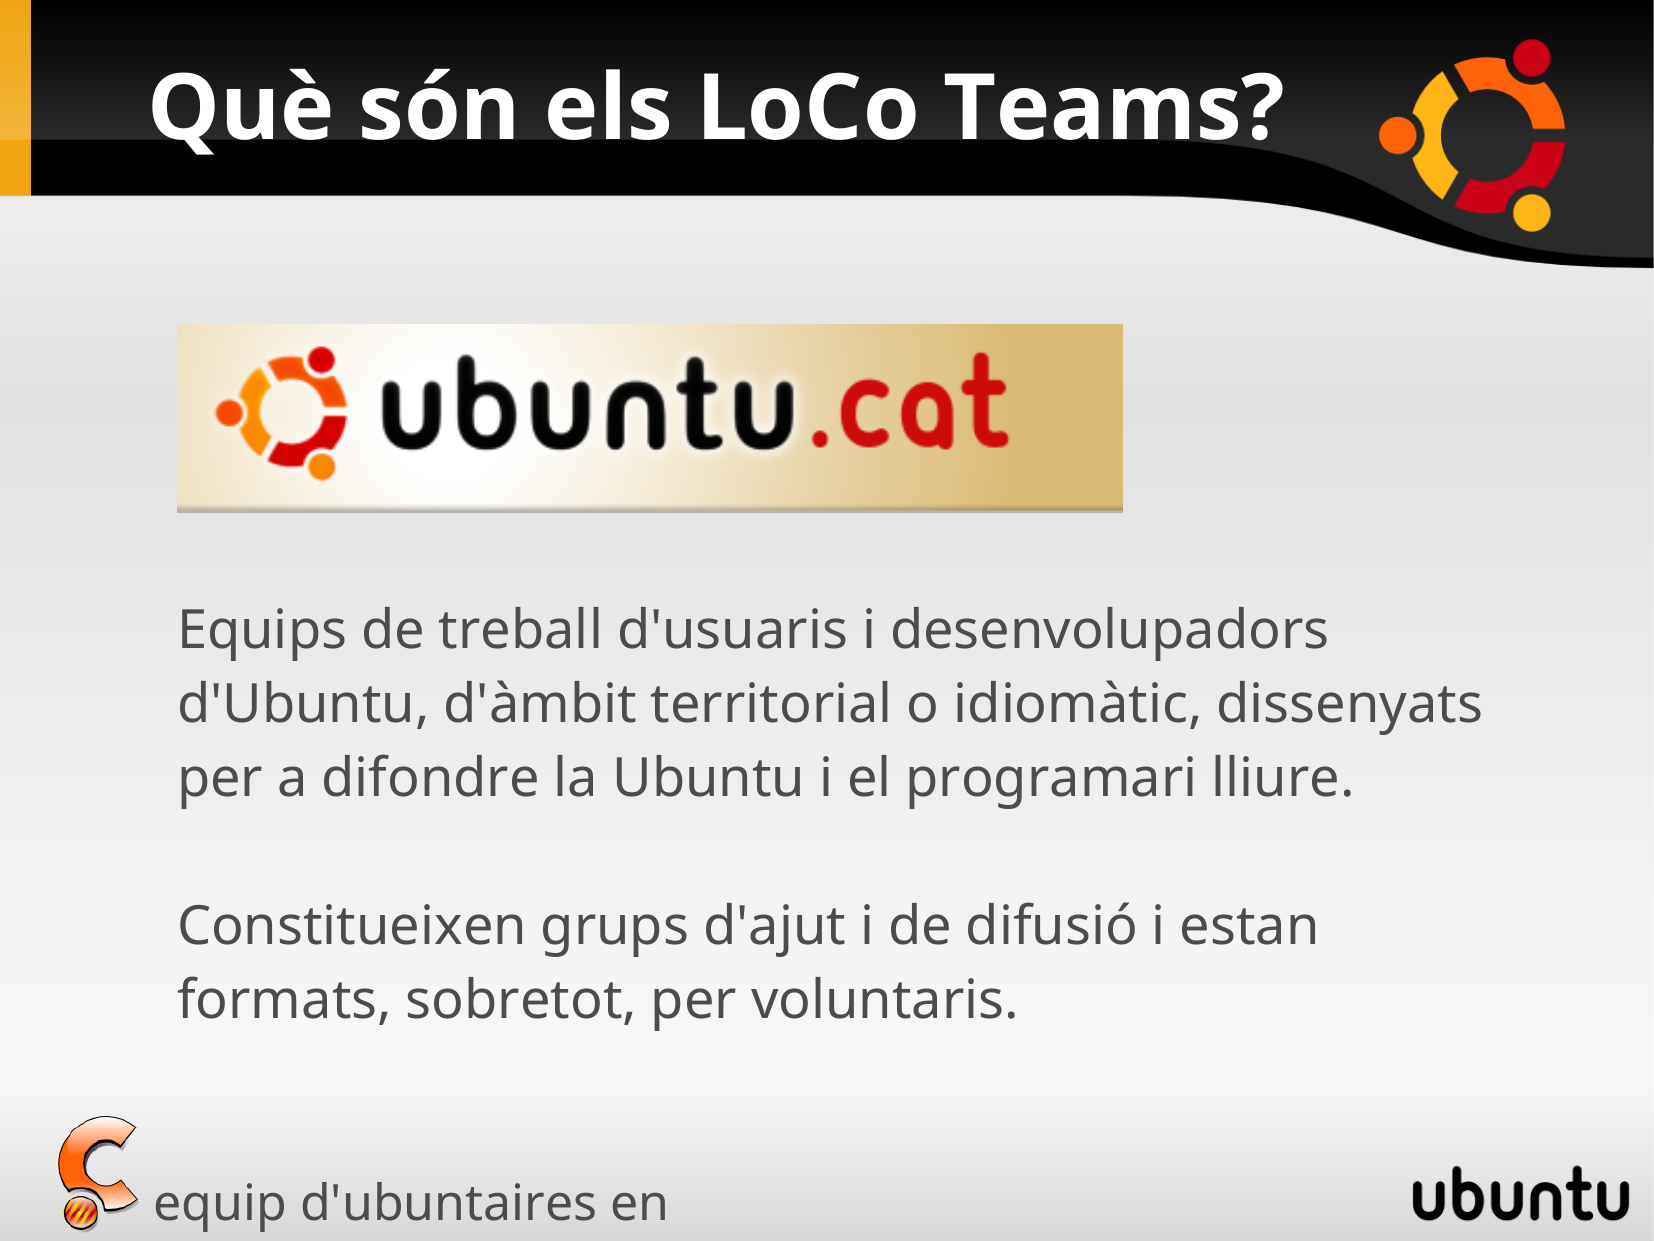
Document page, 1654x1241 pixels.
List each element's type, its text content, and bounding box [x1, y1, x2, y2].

picture [0, 0, 1654, 1241]
title Què són els LoCo Teams? [0, 0, 1359, 211]
text_box Equips de treball d'usuaris i desenvolupadors d'Ubuntu, d'àmbit territorial o idiomàtic, dissenyats per a difondre la Ubuntu i el programari lliure. Constitueixen grups d'ajut i de difusió i estan formats, sobretot, per voluntaris. [177, 590, 1536, 1123]
